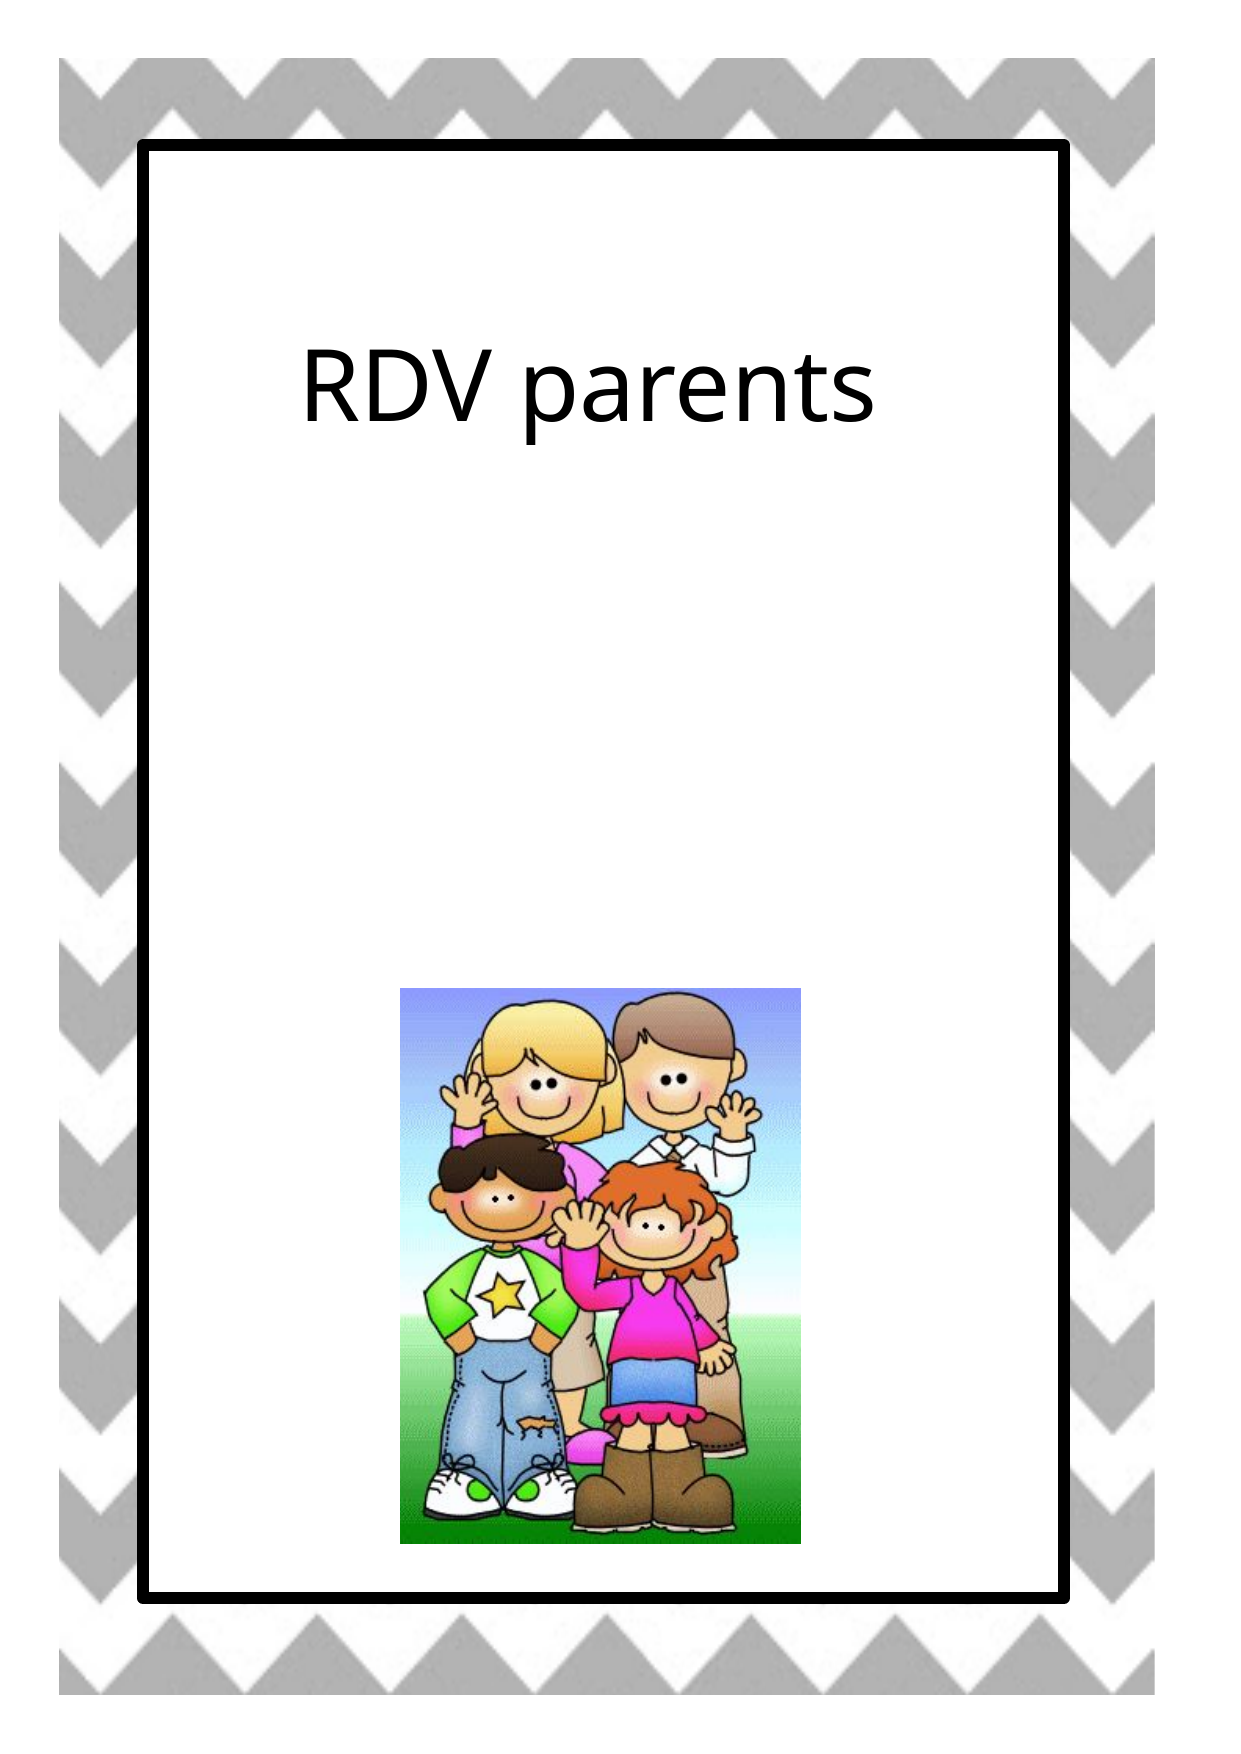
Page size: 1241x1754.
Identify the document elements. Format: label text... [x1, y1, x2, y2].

text_box RDV parents [283, 280, 958, 567]
picture [59, 58, 1155, 1695]
text_box [142, 145, 1065, 1599]
